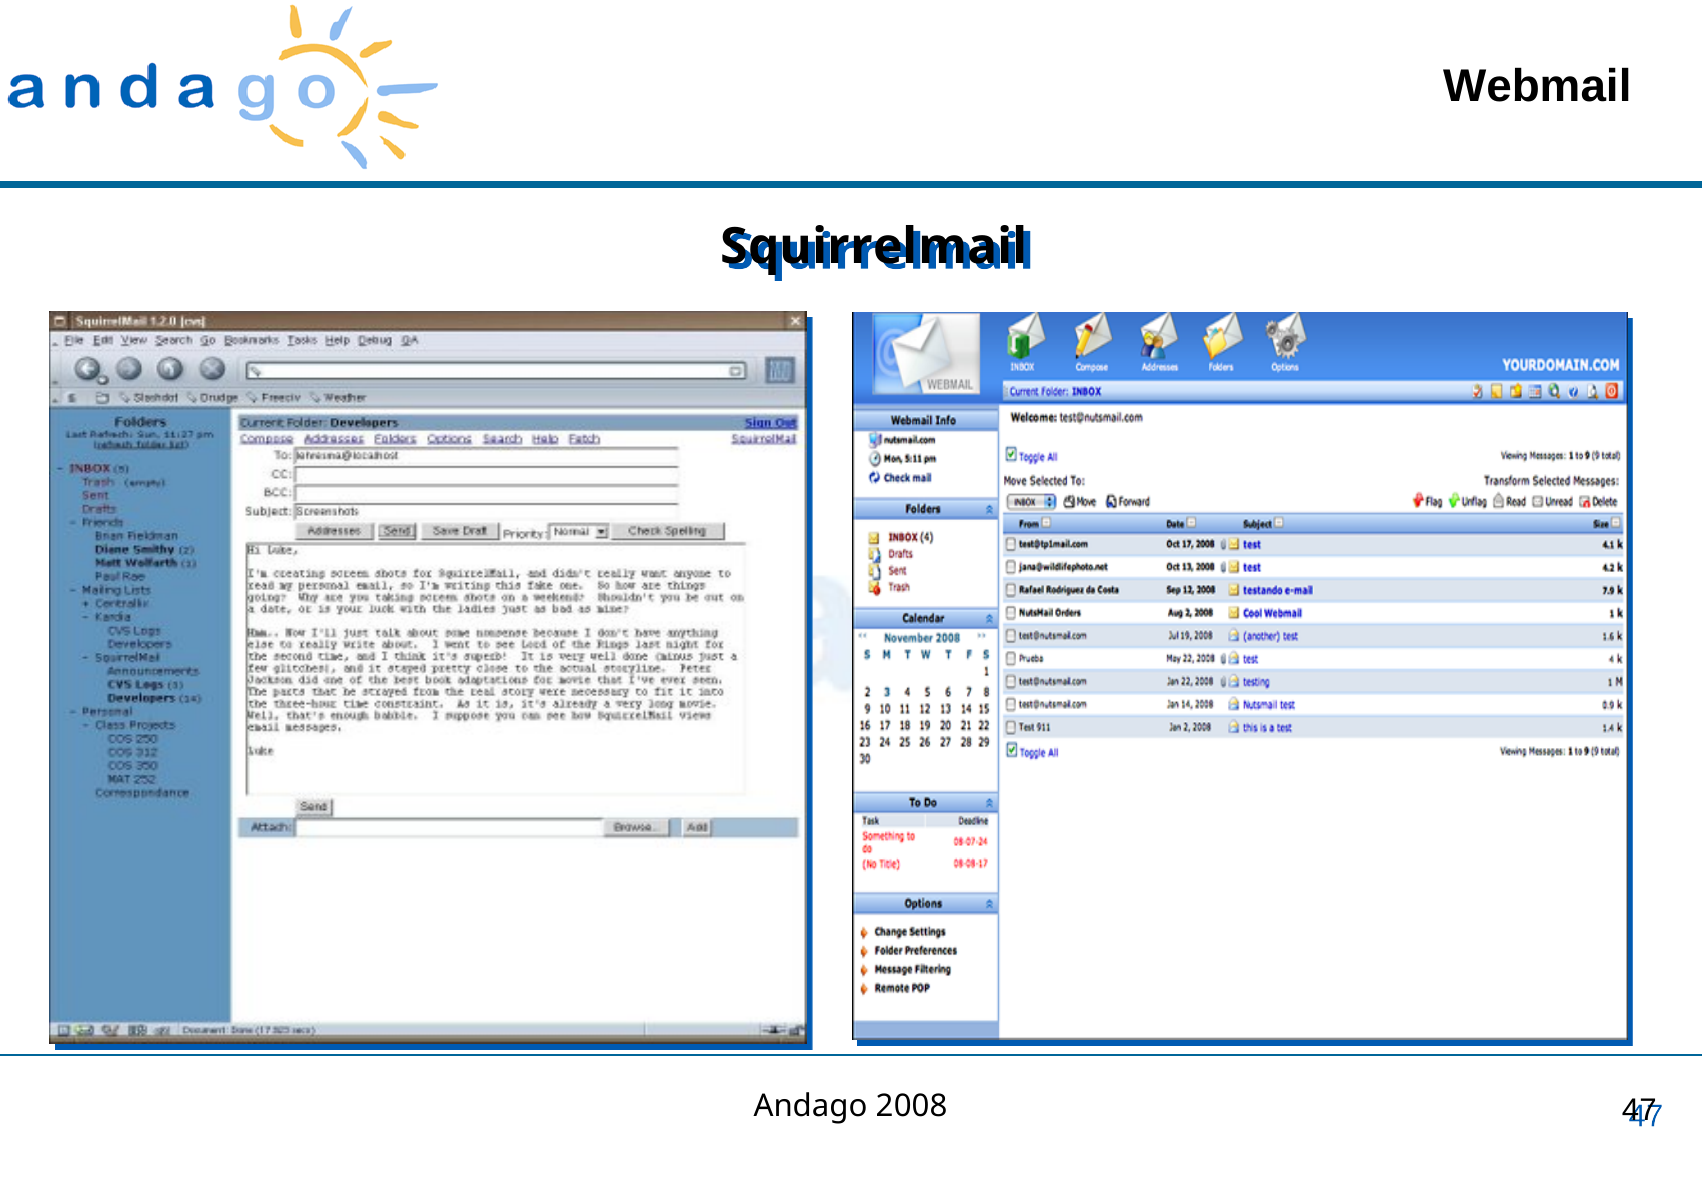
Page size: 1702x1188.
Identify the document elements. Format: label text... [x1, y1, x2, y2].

picture [813, 312, 1628, 1040]
text_box Squirrelmail [704, 208, 1081, 287]
picture [49, 311, 807, 1045]
picture [0, 0, 255, 175]
title Webmail [255, 0, 1702, 188]
